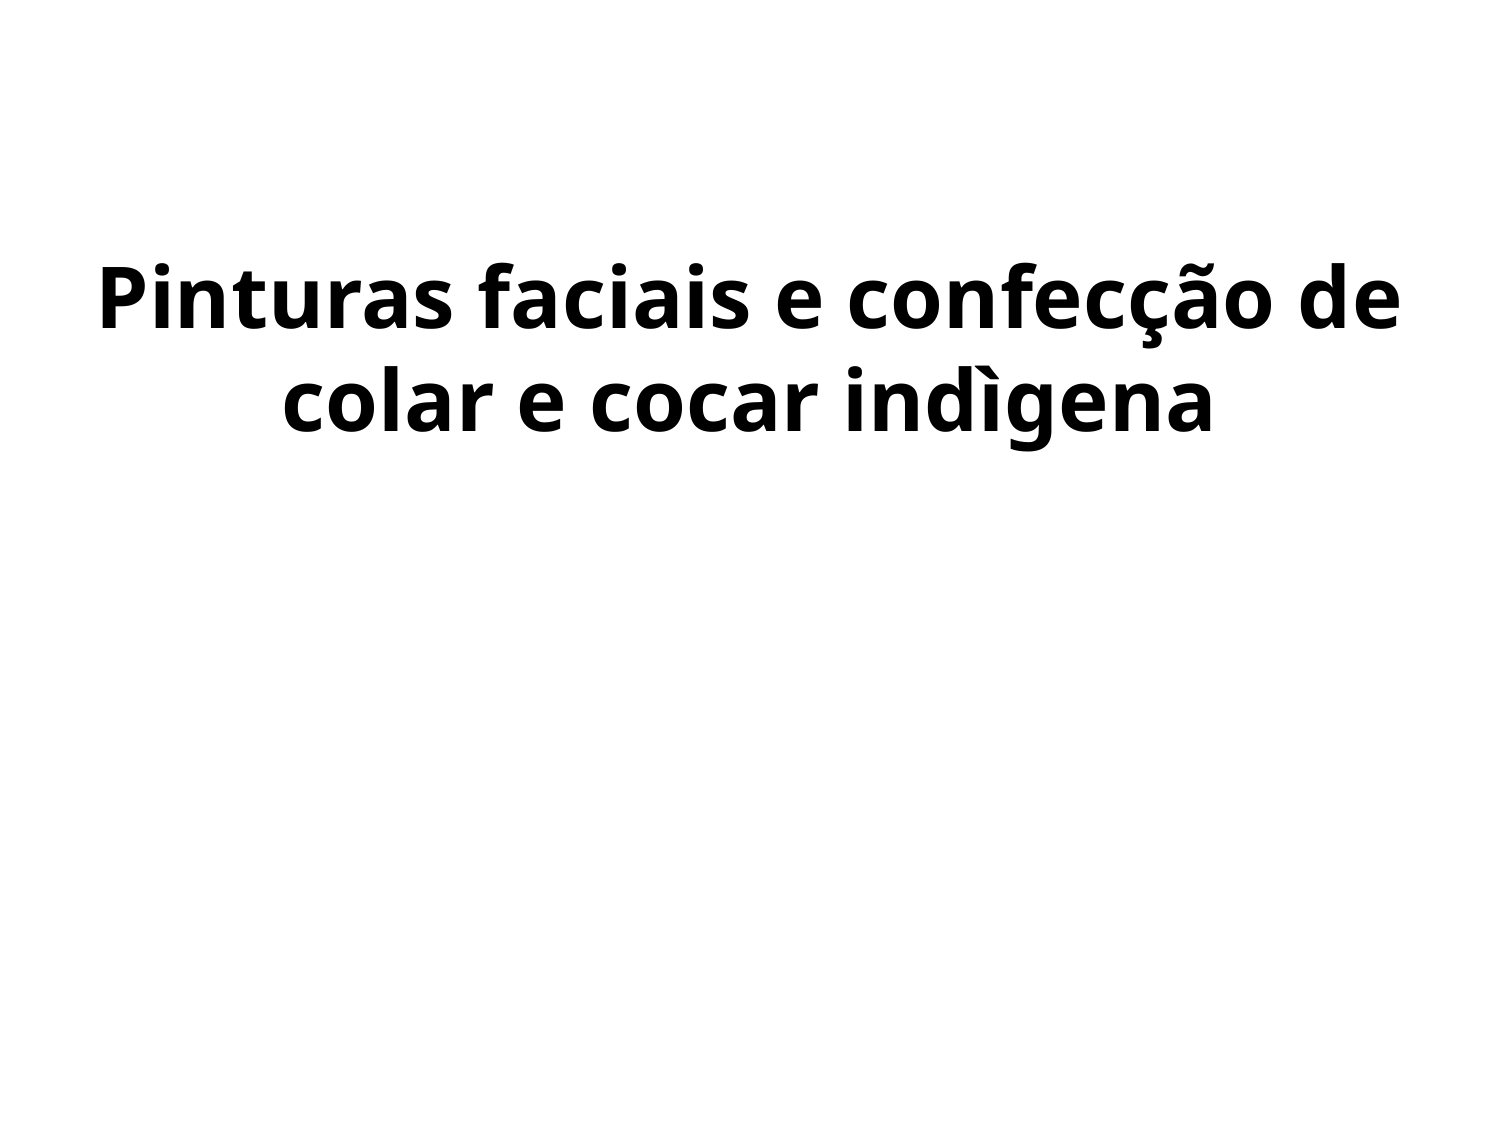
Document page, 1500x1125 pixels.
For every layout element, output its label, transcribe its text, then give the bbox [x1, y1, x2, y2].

title Pinturas faciais e confecção de colar e cocar indìgena [75, 236, 1425, 650]
